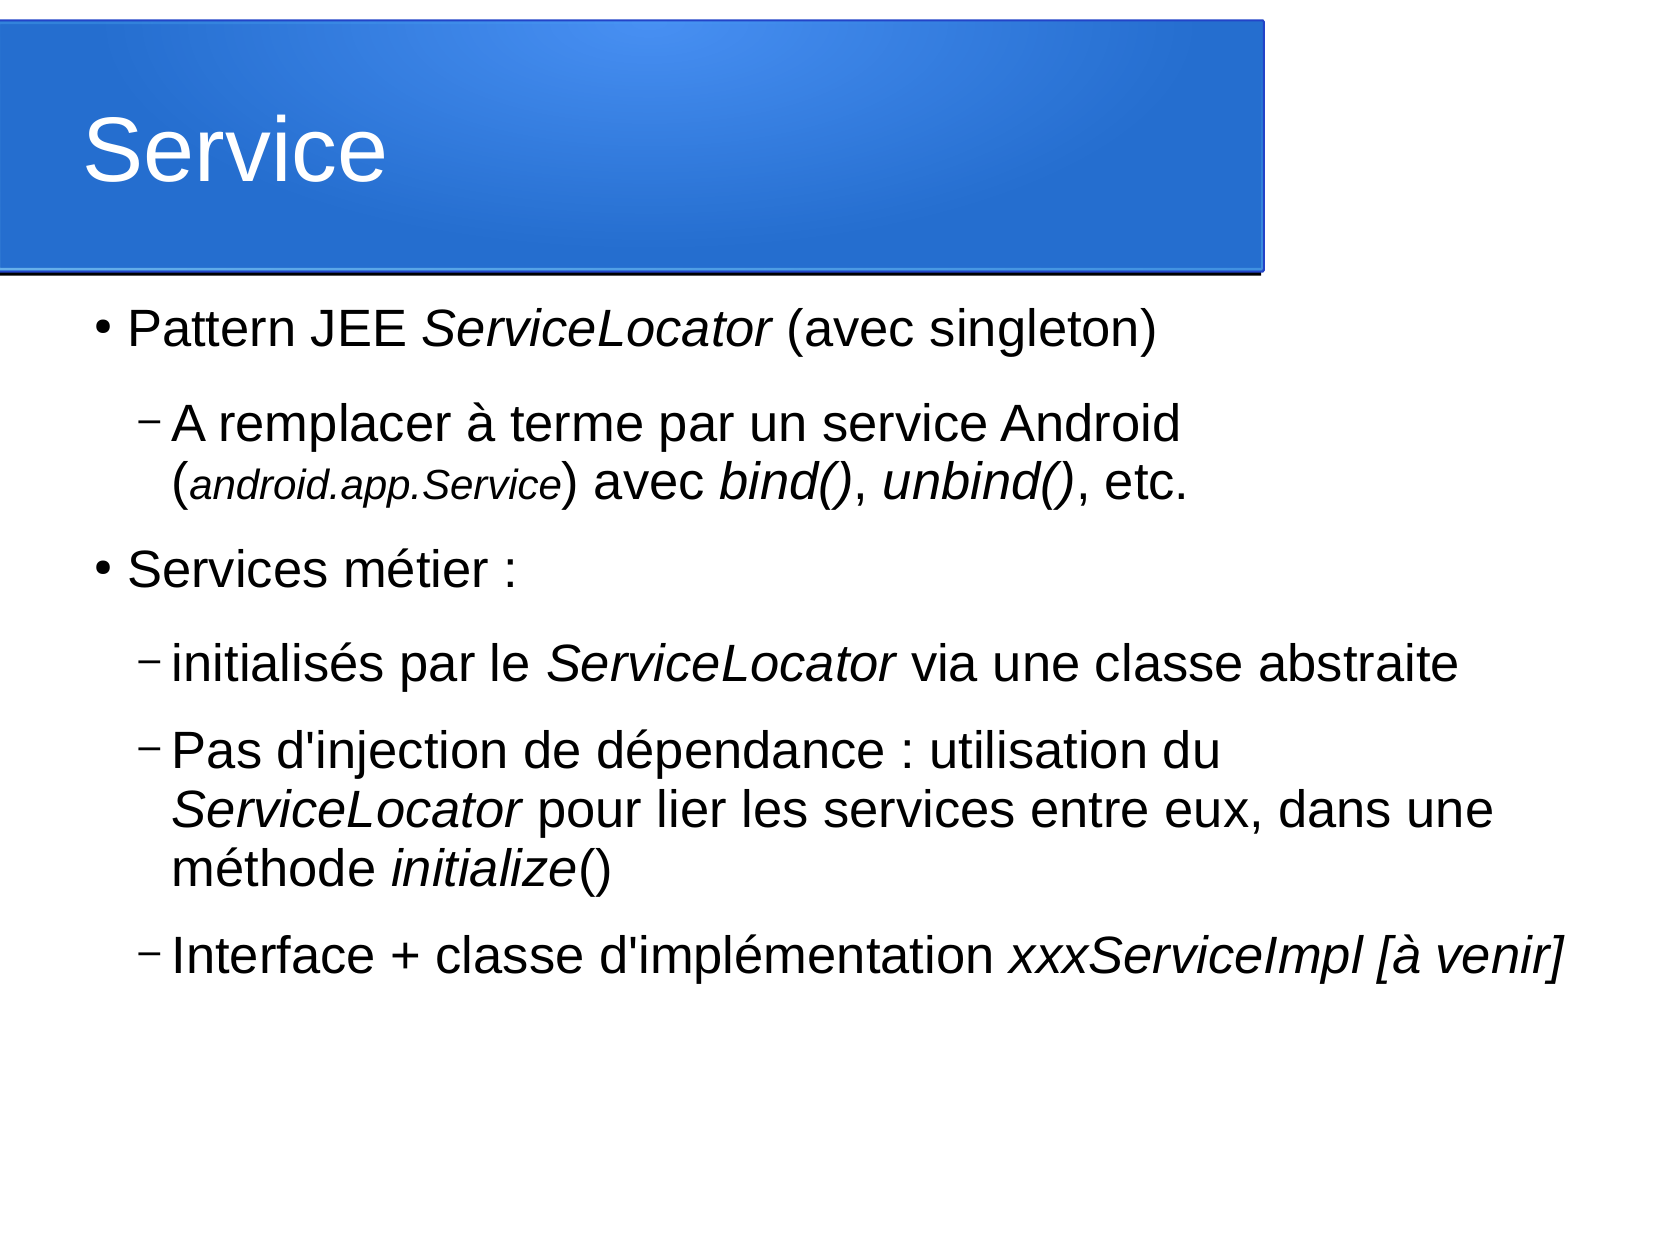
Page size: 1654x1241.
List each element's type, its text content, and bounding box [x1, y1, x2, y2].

list Pattern JEE ServiceLocator (avec singleton) A remplacer à terme par un service Android (android.app.Service) avec bind(), unbind(), etc. Services métier : initialisés par le ServiceLocator via une classe abstraite Pas d'injection de dépendance : utilisation du ServiceLocator pour lier les services entre eux, dans une méthode initialize() Interface + classe d'implémentation xxxServiceImpl [à venir] [82, 299, 1571, 1019]
title Service [82, 47, 1235, 252]
